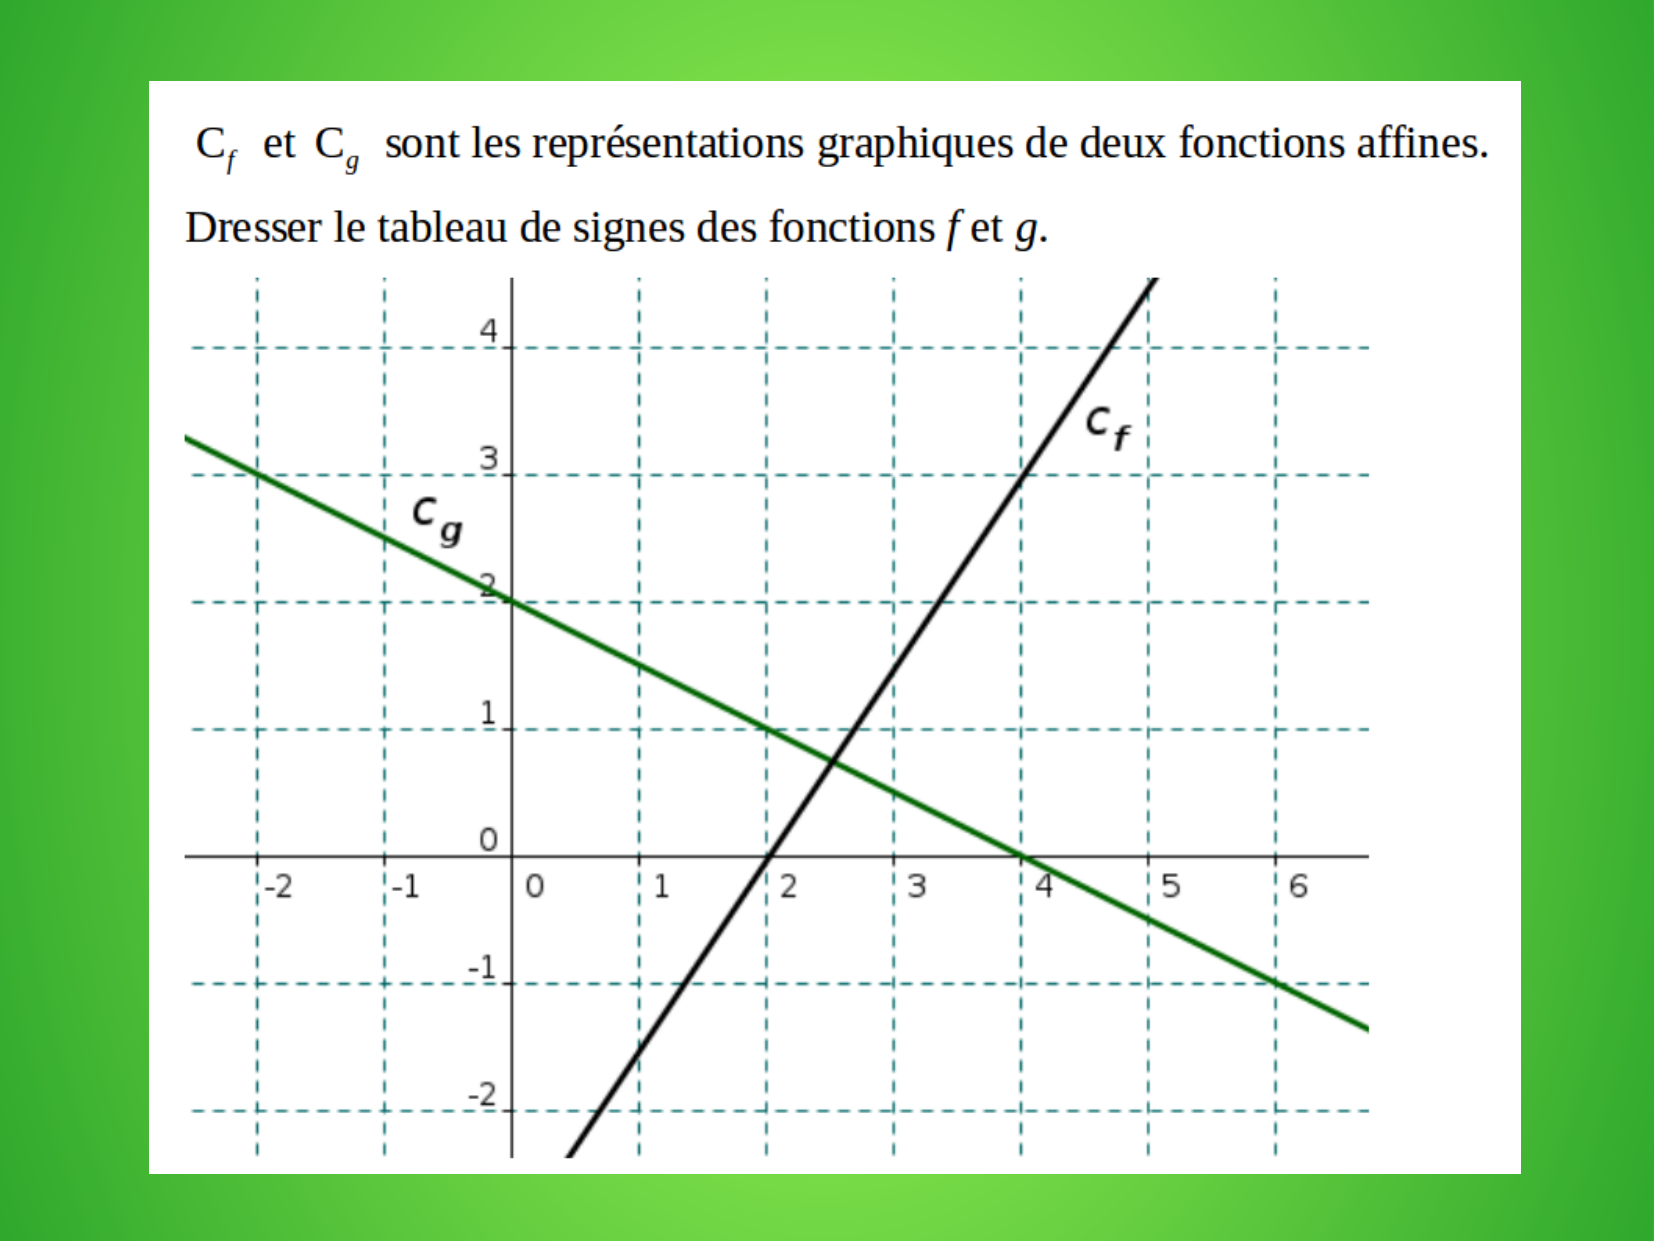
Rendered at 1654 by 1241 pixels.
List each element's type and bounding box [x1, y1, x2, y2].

picture [149, 81, 1521, 1174]
